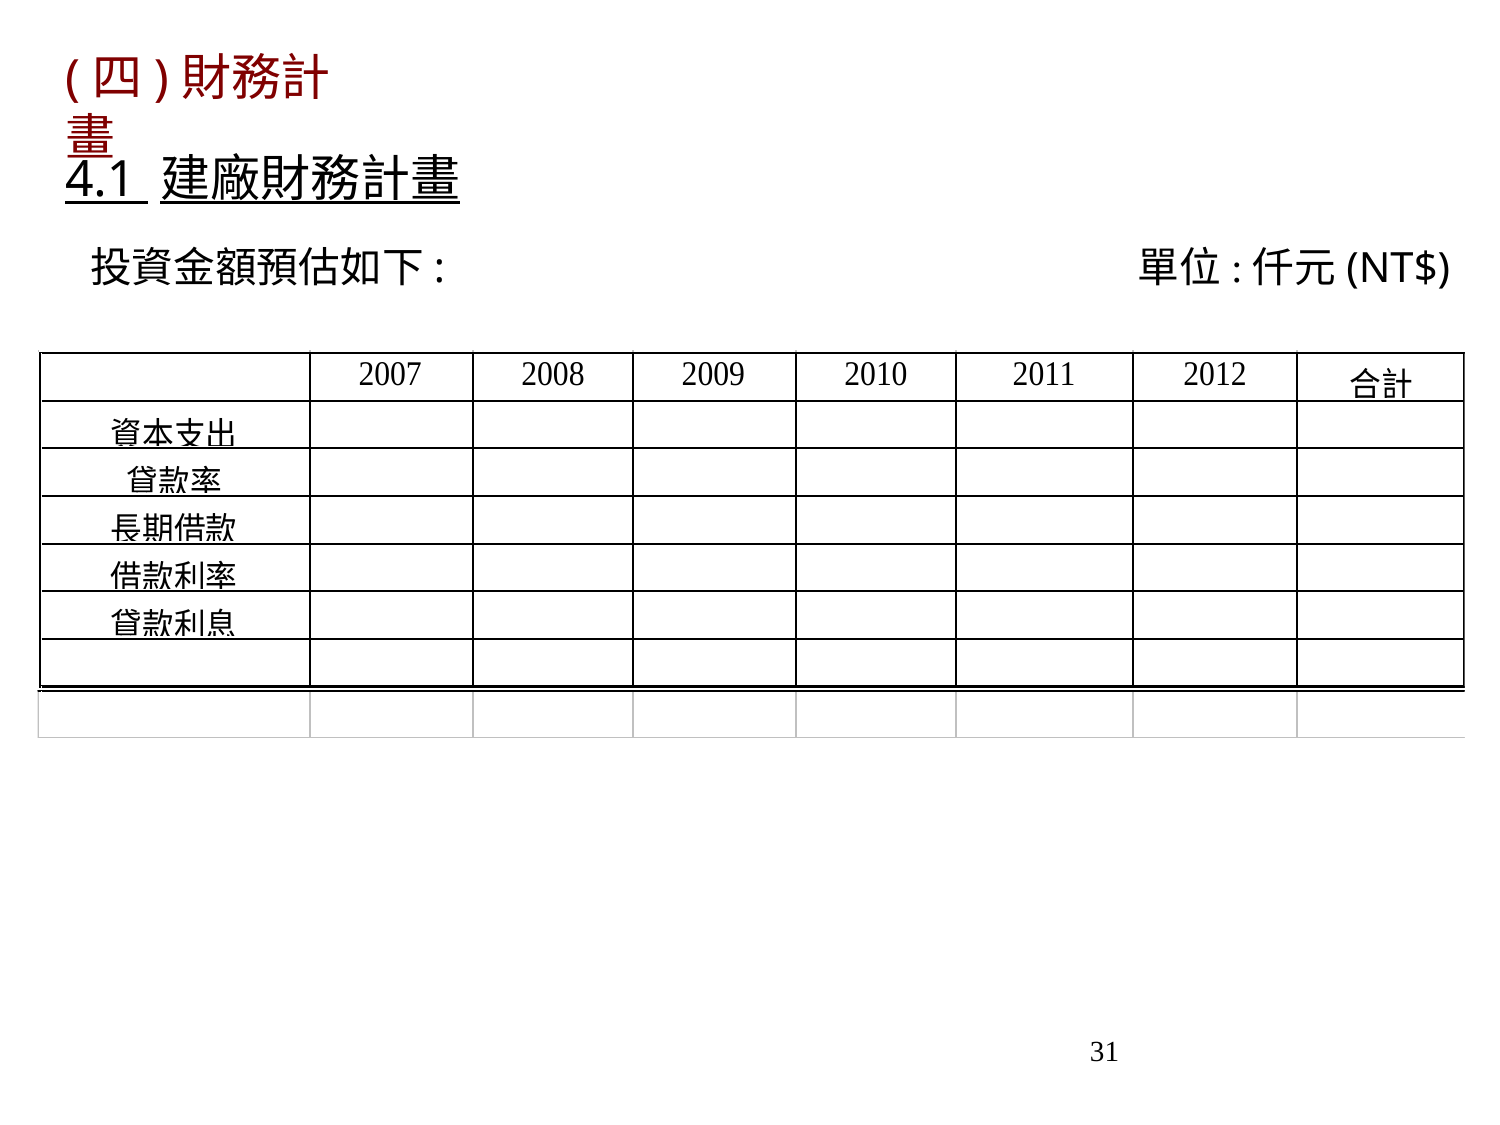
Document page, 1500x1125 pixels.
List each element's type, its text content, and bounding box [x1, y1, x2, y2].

text_box (四)財務計畫 [50, 37, 380, 173]
text_box 4.1 建廠財務計畫 [50, 139, 476, 214]
chart [37, 350, 1467, 740]
text_box 31 [1074, 1025, 1388, 1101]
text_box 投資金額預估如下: 單位:仟元(NT$) [75, 224, 1415, 300]
